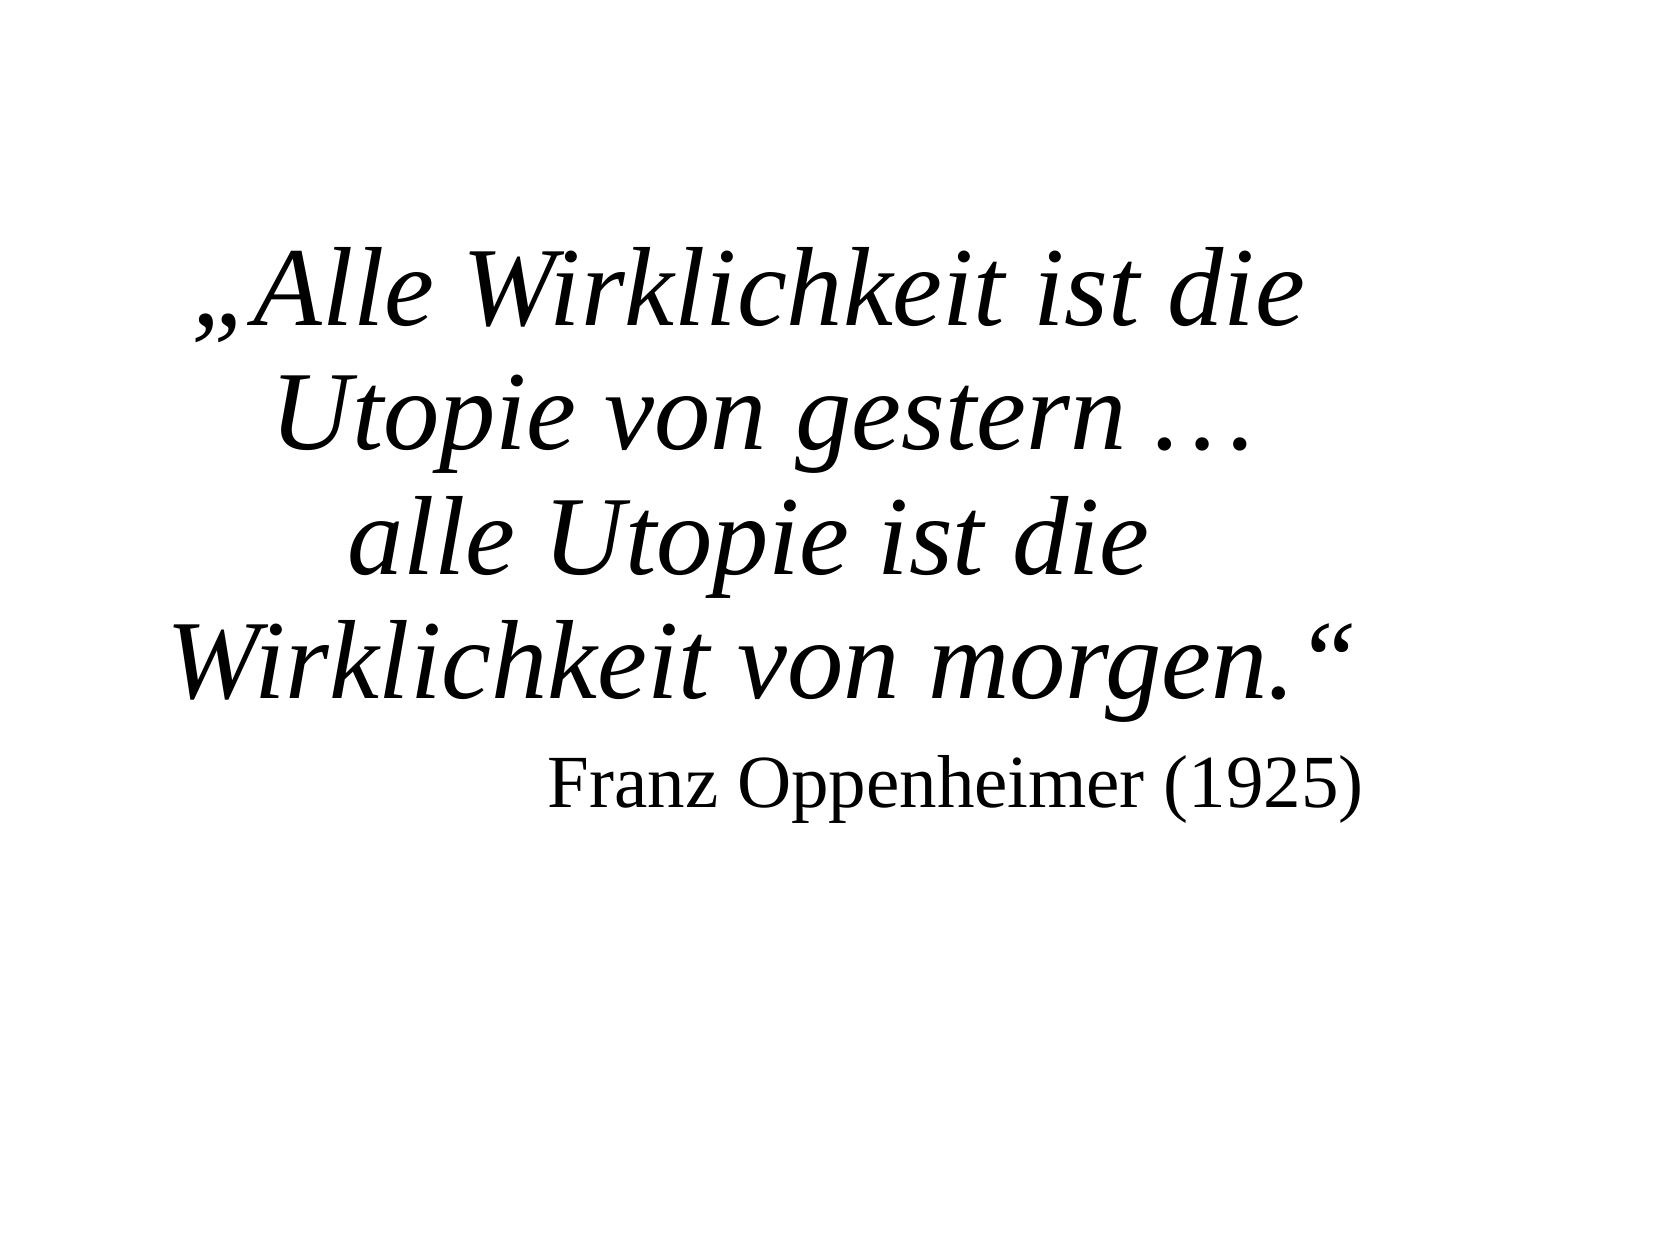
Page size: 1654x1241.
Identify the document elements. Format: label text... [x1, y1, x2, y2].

text_box „Alle Wirklichkeit ist die Utopie von gestern … alle Utopie ist die Wirklichkeit von morgen.“ Franz Oppenheimer (1925) [147, 217, 1521, 832]
